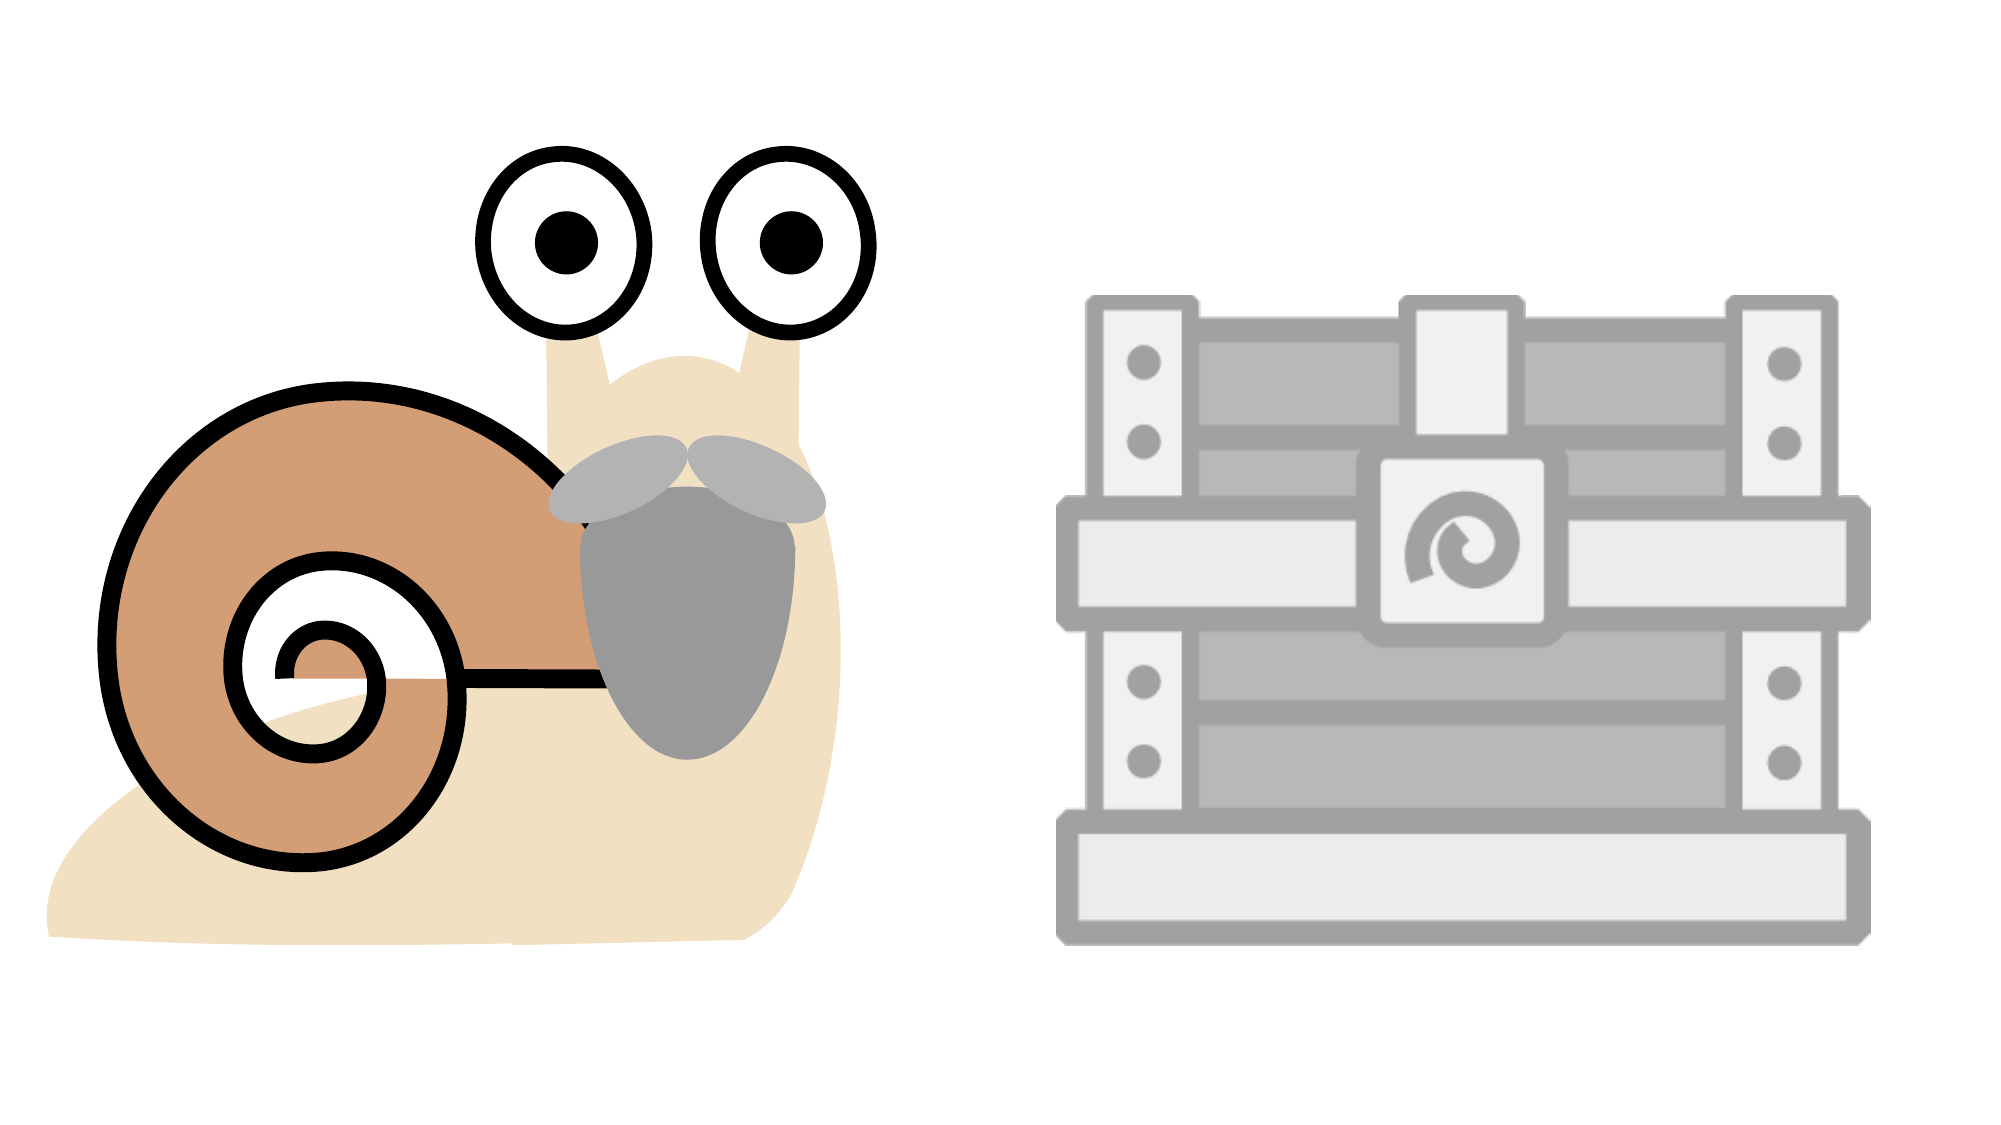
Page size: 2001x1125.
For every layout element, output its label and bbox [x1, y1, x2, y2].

picture [1056, 295, 1871, 946]
picture [45, 144, 877, 946]
